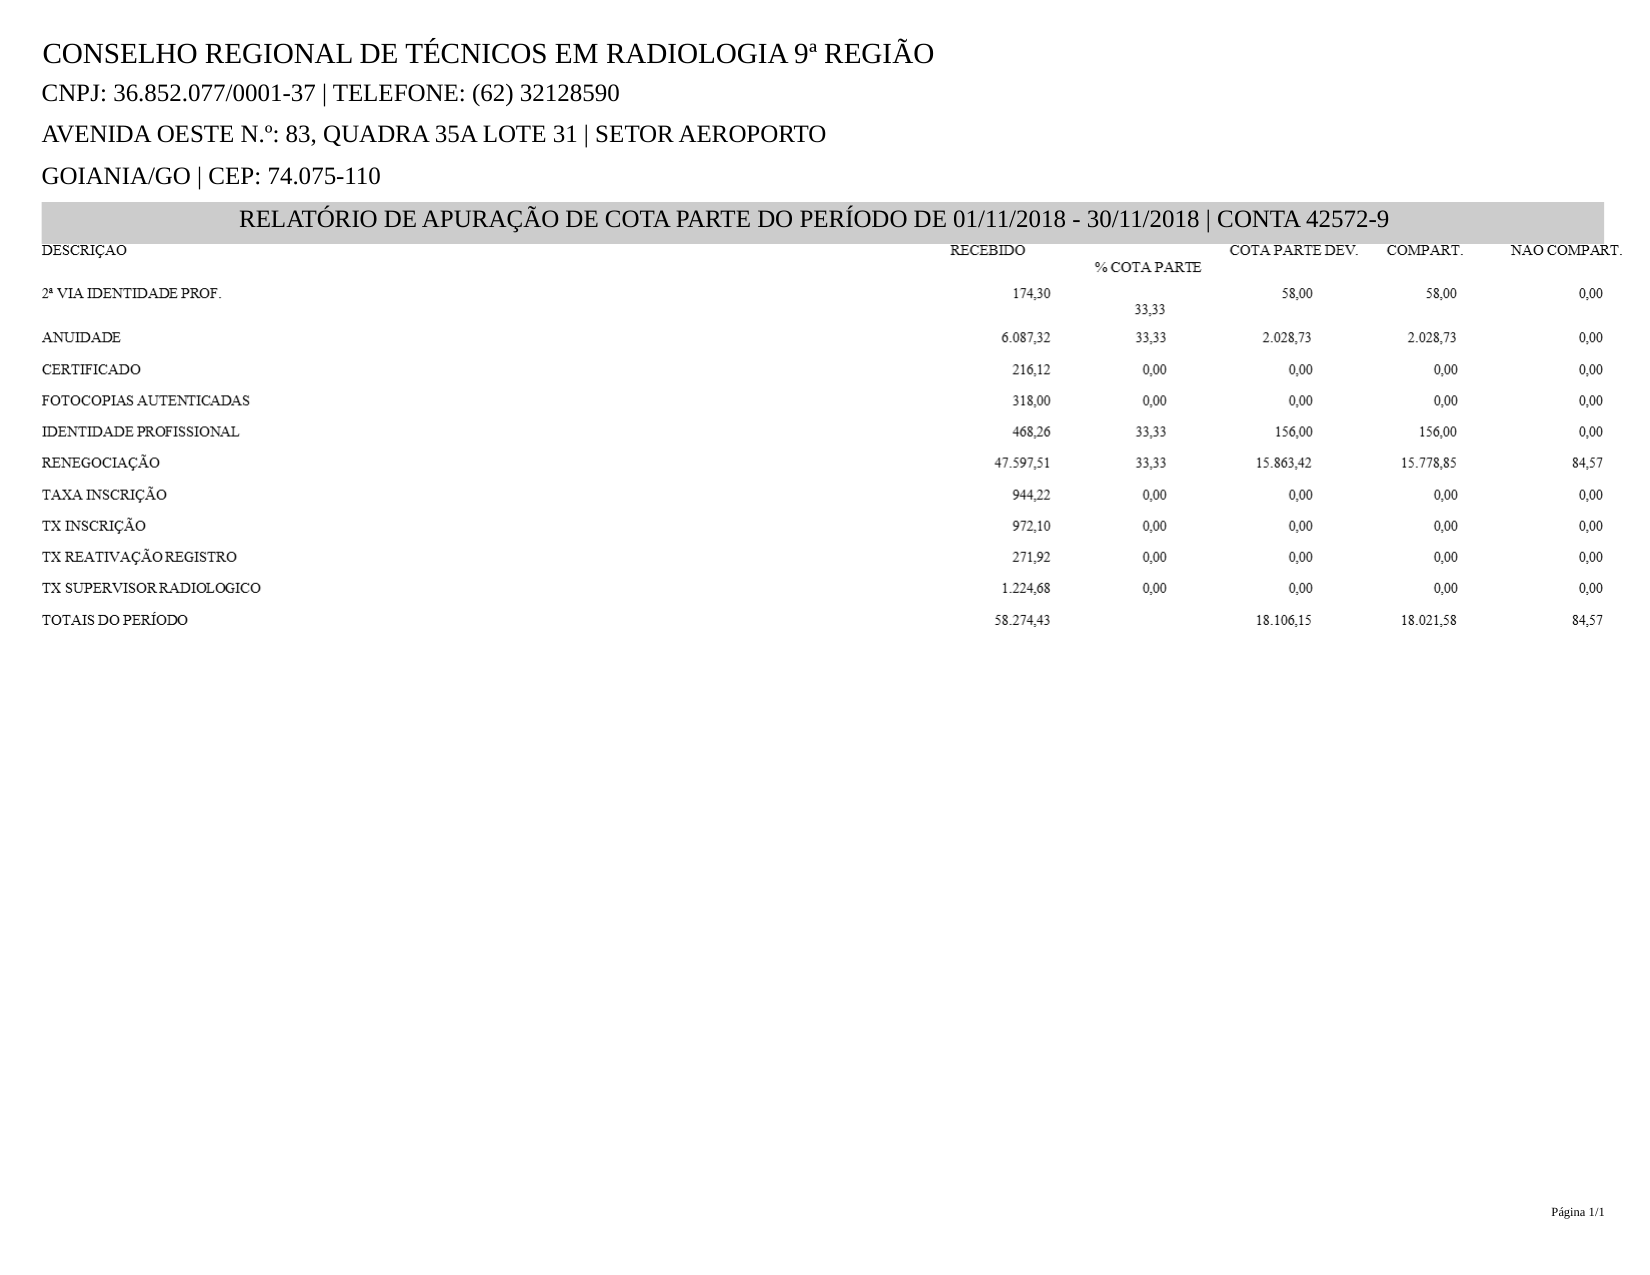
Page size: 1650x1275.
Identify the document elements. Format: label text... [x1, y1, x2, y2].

text_box RELATÓRIO DE APURAÇÃO DE COTA PARTE DO PERÍODO DE 01/11/2018 - 30/11/2018 | CONTA 42572-9 [41, 202, 1605, 244]
text_box CONSELHO REGIONAL DE TÉCNICOS EM RADIOLOGIA 9ª REGIÃO CNPJ: 36.852.077/0001-37 | TELEFONE: (62) 32128590 AVENIDA OESTE N.º: 83, QUADRA 35A LOTE 31 | SETOR AEROPORTO GOIANIA/GO | CEP: 74.075-110 [39, 33, 942, 189]
picture [35, 236, 1627, 646]
text_box Página 1/1 [1549, 1204, 1607, 1222]
